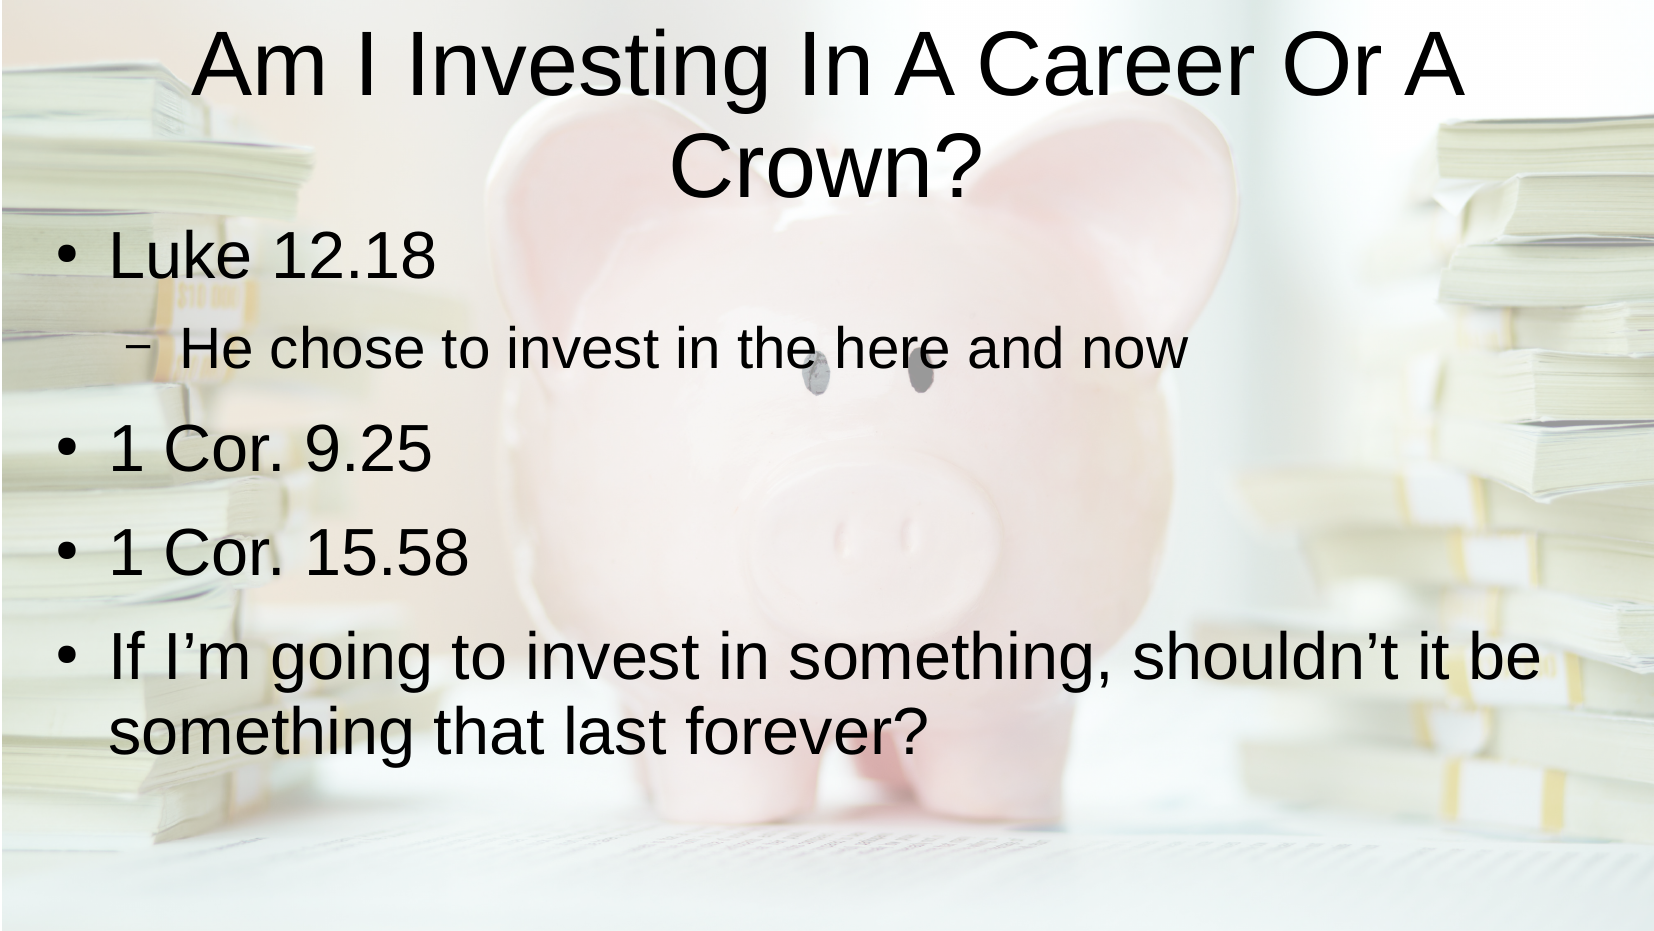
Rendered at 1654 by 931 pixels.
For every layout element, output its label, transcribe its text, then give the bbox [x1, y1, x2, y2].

picture [2, 0, 1654, 931]
title Am I Investing In A Career Or A Crown? [82, 12, 1571, 217]
list Luke 12.18 He chose to invest in the here and now 1 Cor. 9.25 1 Cor. 15.58 If I’m going to invest in something, shouldn’t it be something that last forever? [37, 217, 1613, 901]
